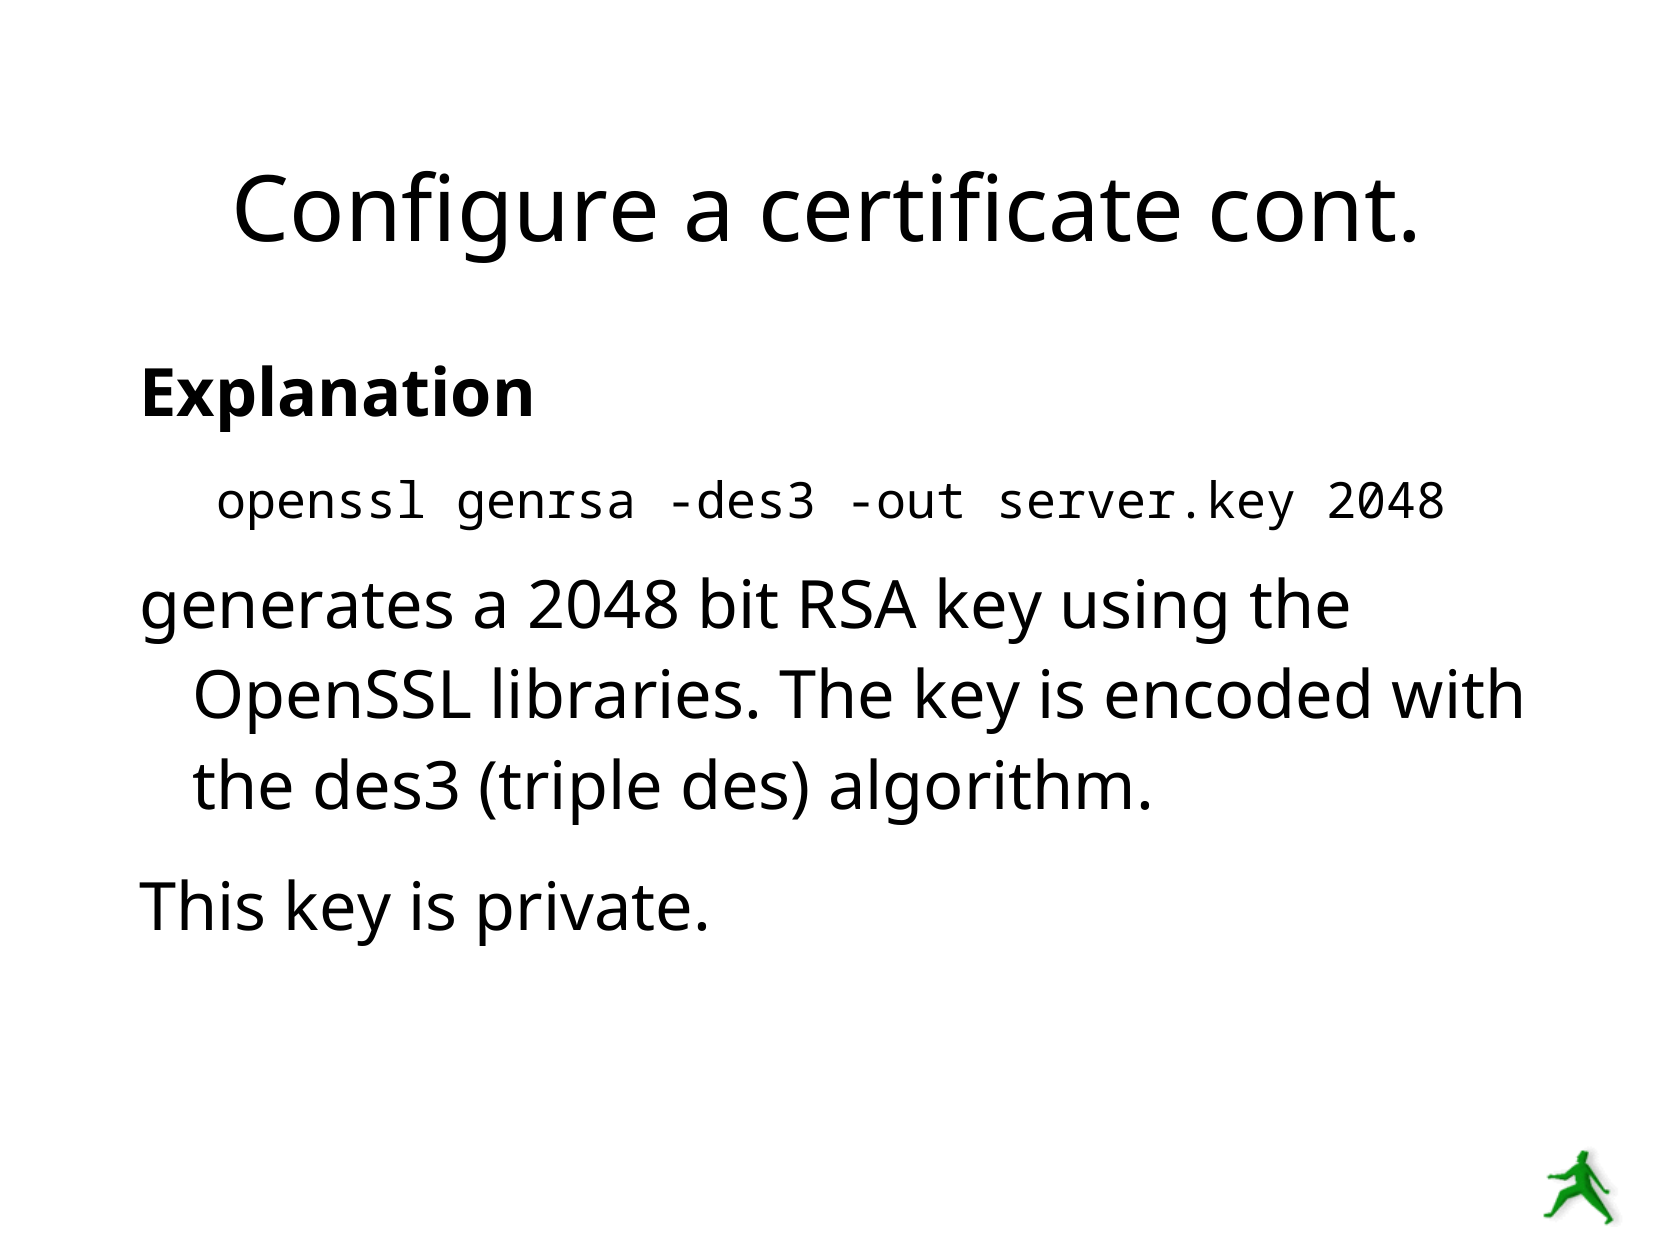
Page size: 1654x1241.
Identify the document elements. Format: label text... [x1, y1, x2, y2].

list Explanation openssl genrsa -des3 -out server.key 2048 generates a 2048 bit RSA key using the OpenSSL libraries. The key is encoded with the des3 (triple des) algorithm. This key is private. [121, 344, 1534, 1127]
picture [1541, 1135, 1634, 1227]
title Configure a certificate cont. [121, 102, 1534, 311]
